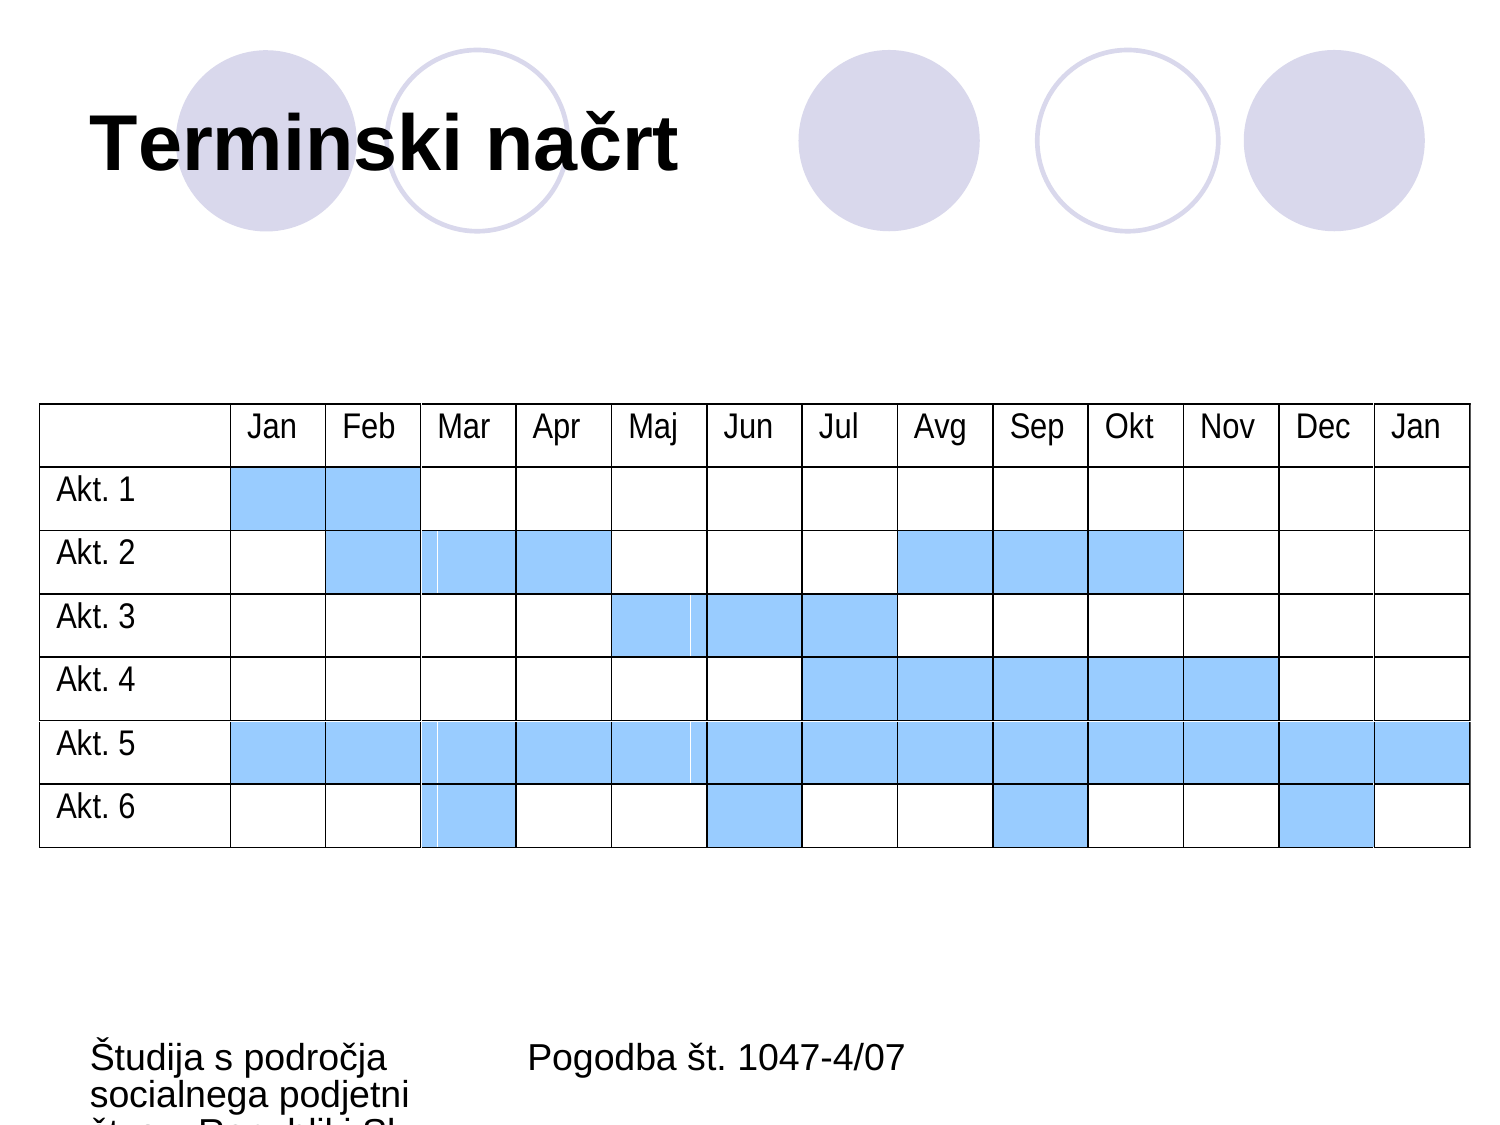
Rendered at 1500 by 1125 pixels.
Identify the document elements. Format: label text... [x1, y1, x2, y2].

picture [29, 402, 1471, 898]
title Terminski načrt [75, 45, 1426, 233]
